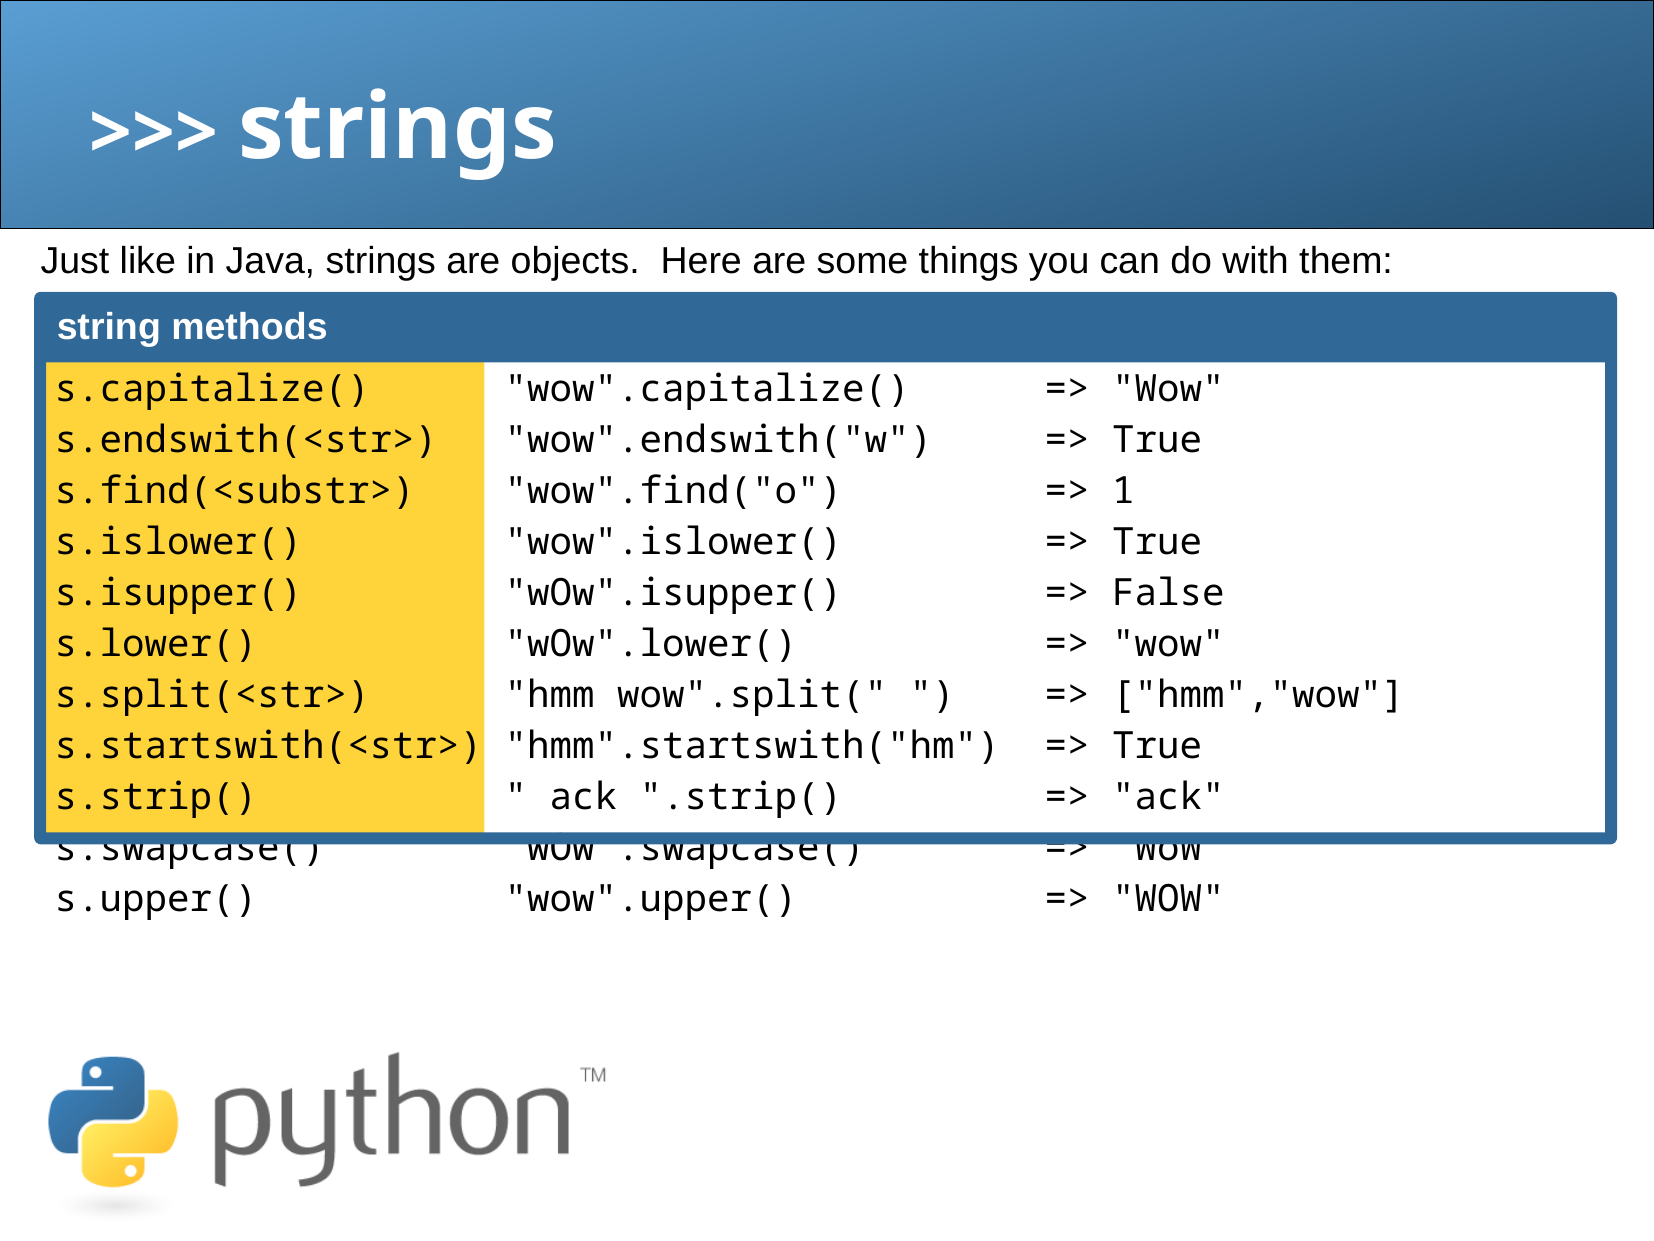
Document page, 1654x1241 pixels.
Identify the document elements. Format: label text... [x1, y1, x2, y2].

picture [0, 1018, 660, 1241]
text_box string methods [42, 300, 621, 358]
text_box s.capitalize() "wow".capitalize() => "Wow" s.endswith(<str>) "wow".endswith("w") => True s.find(<substr>) "wow".find("o") => 1 s.islower() "wow".islower() => True s.isupper() "wOw".isupper() => False s.lower() "wOw".lower() => "wow" s.split(<str>) "hmm wow".split(" ") => ["hmm","wow"] s.startswith(<str>) "hmm".startswith("hm") => True s.strip() " ack ".strip() => "ack" s.swapcase() "wOw".swapcase() => "WoW" s.upper() "wow".upper() => "WOW" [47, 362, 1605, 832]
text_box [0, 0, 1654, 229]
text_box Just like in Java, strings are objects. Here are some things you can do with them: [25, 232, 1427, 290]
text_box [40, 297, 1612, 357]
text_box >>> strings [75, 53, 1576, 188]
